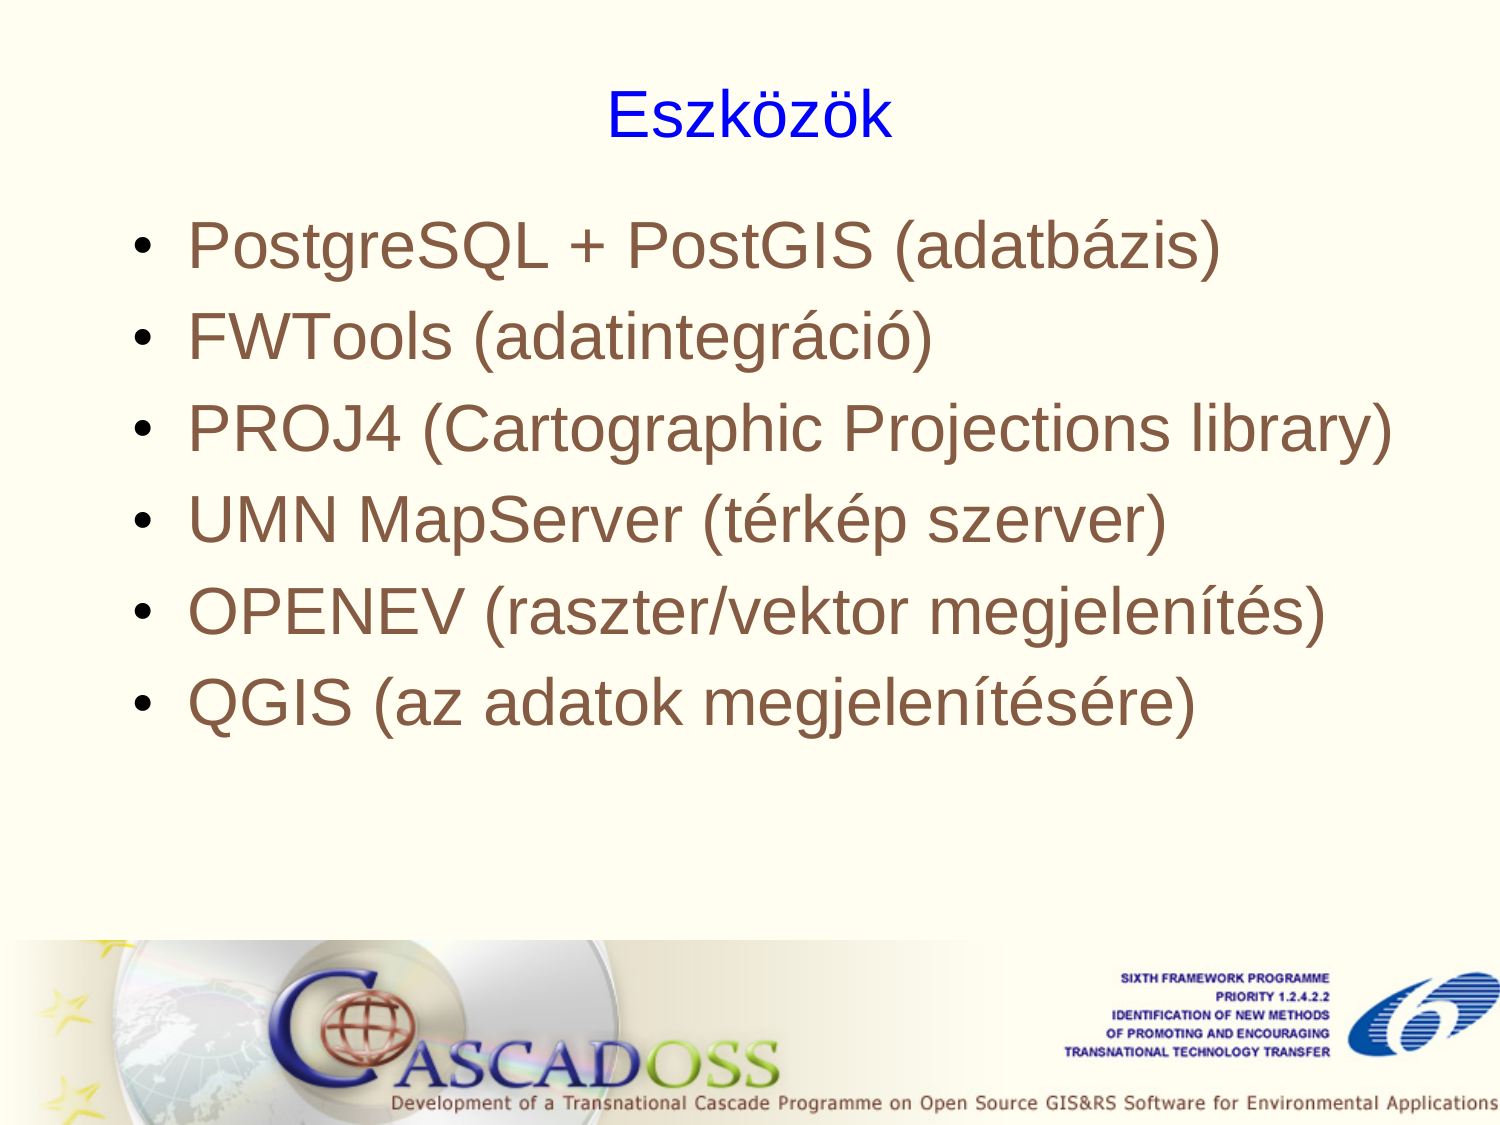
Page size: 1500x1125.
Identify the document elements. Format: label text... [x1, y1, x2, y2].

title Eszközök [75, 28, 1425, 201]
list PostgreSQL + PostGIS (adatbázis) FWTools (adatintegráció) PROJ4 (Cartographic Projections library) UMN MapServer (térkép szerver) OPENEV (raszter/vektor megjelenítés) QGIS (az adatok megjelenítésére) [75, 207, 1425, 891]
picture [0, 940, 1500, 1125]
